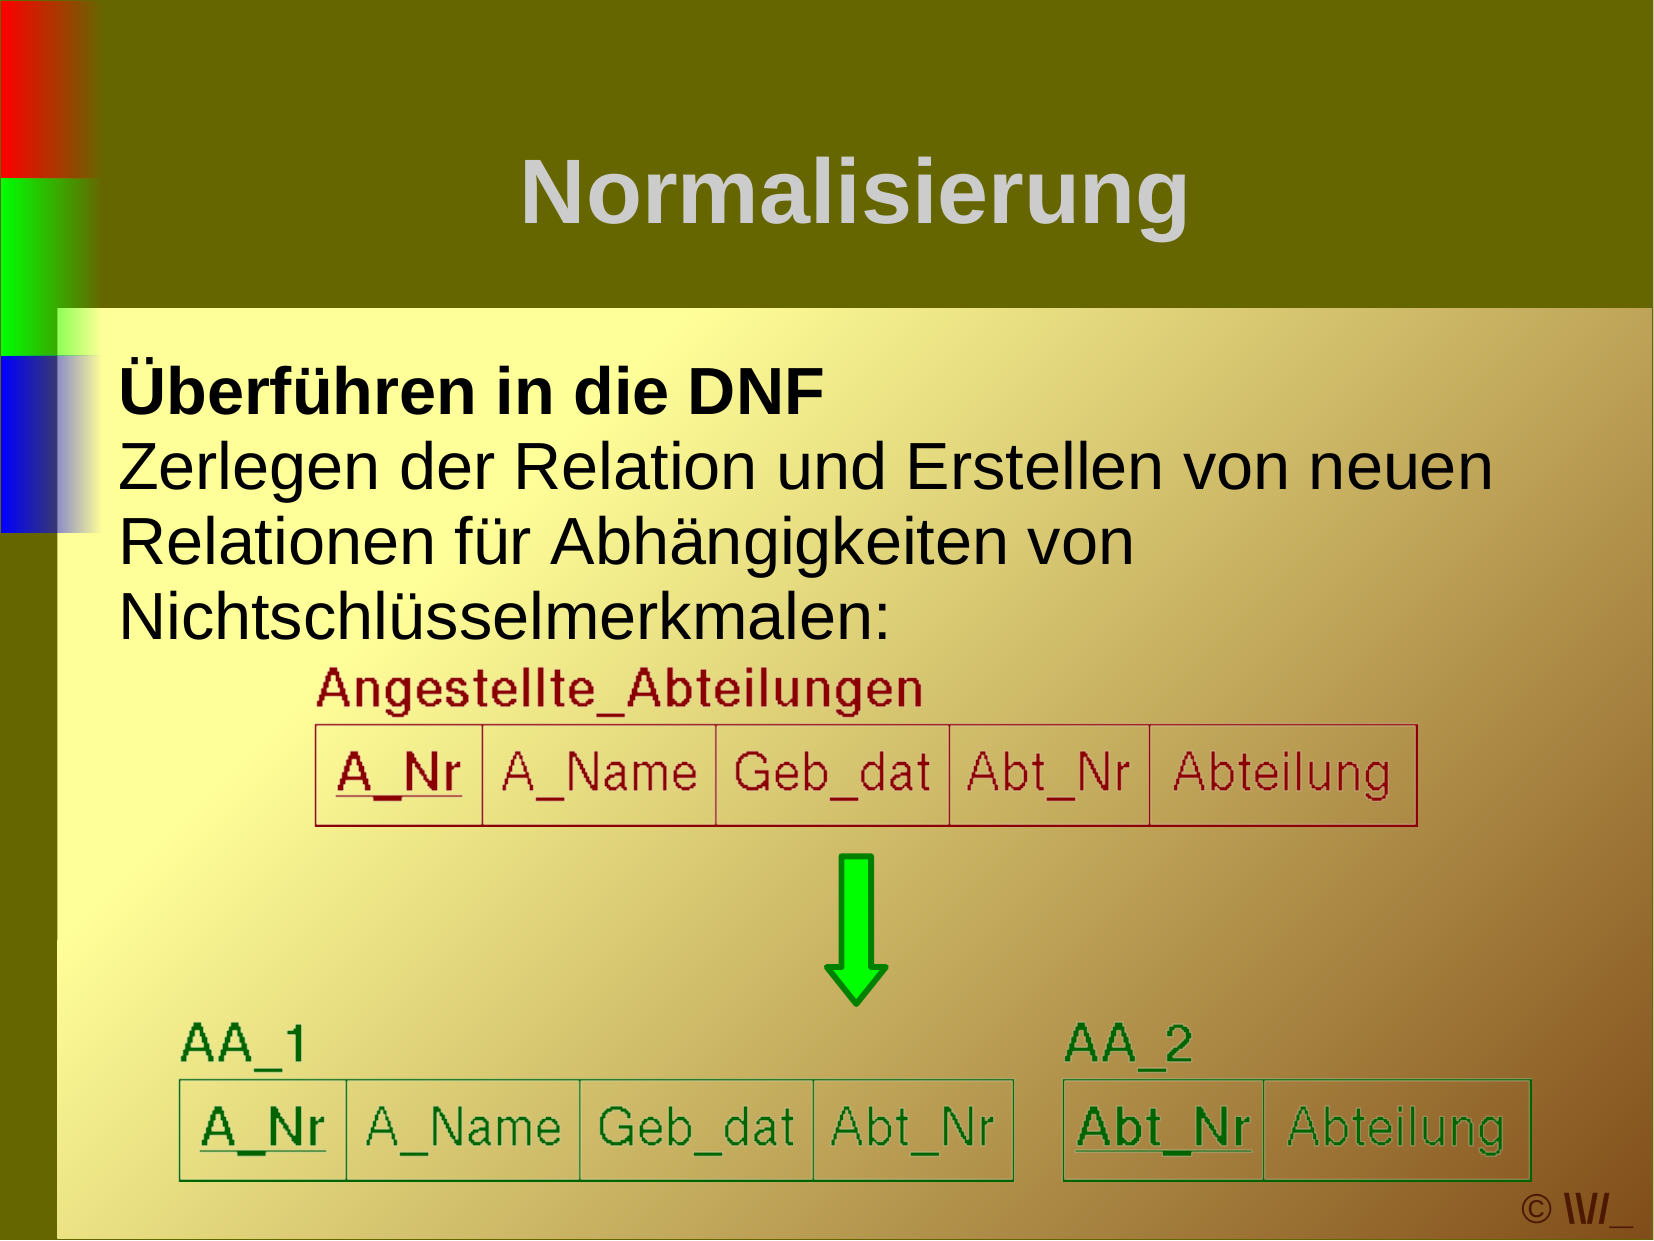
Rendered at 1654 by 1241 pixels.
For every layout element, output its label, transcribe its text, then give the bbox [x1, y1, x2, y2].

text_box [826, 856, 886, 1004]
picture [313, 655, 1418, 827]
title Normalisierung [118, 95, 1595, 289]
picture [177, 1010, 1532, 1182]
list Überführen in die DNF Zerlegen der Relation und Erstellen von neuen Relationen für Abhängigkeiten von Nichtschlüsselmerkmalen: [118, 354, 1595, 1167]
